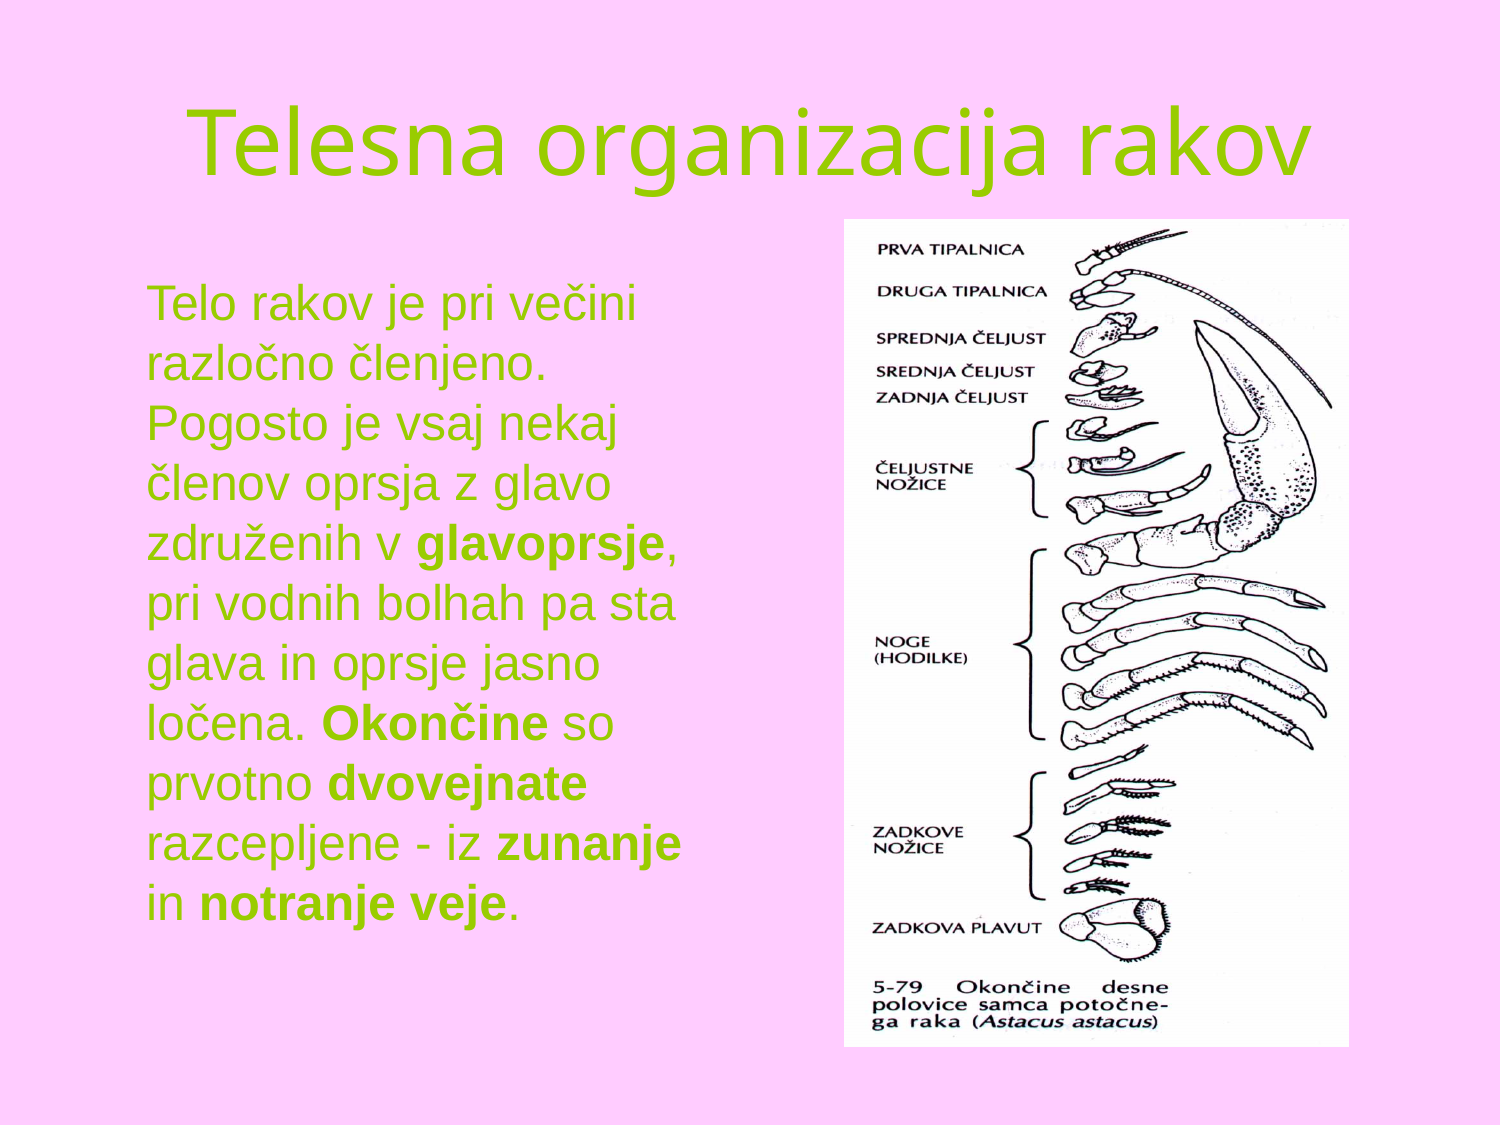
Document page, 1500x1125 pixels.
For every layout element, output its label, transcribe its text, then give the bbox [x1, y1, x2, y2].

list Telo rakov je pri večini razločno členjeno. Pogosto je vsaj nekaj členov oprsja z glavo združenih v glavoprsje, pri vodnih bolhah pa sta glava in oprsje jasno ločena. Okončine so prvotno dvovejnate razcepljene - iz zunanje in notranje veje. [75, 262, 738, 1005]
picture [844, 219, 1349, 1047]
title Telesna organizacija rakov [75, 45, 1425, 233]
